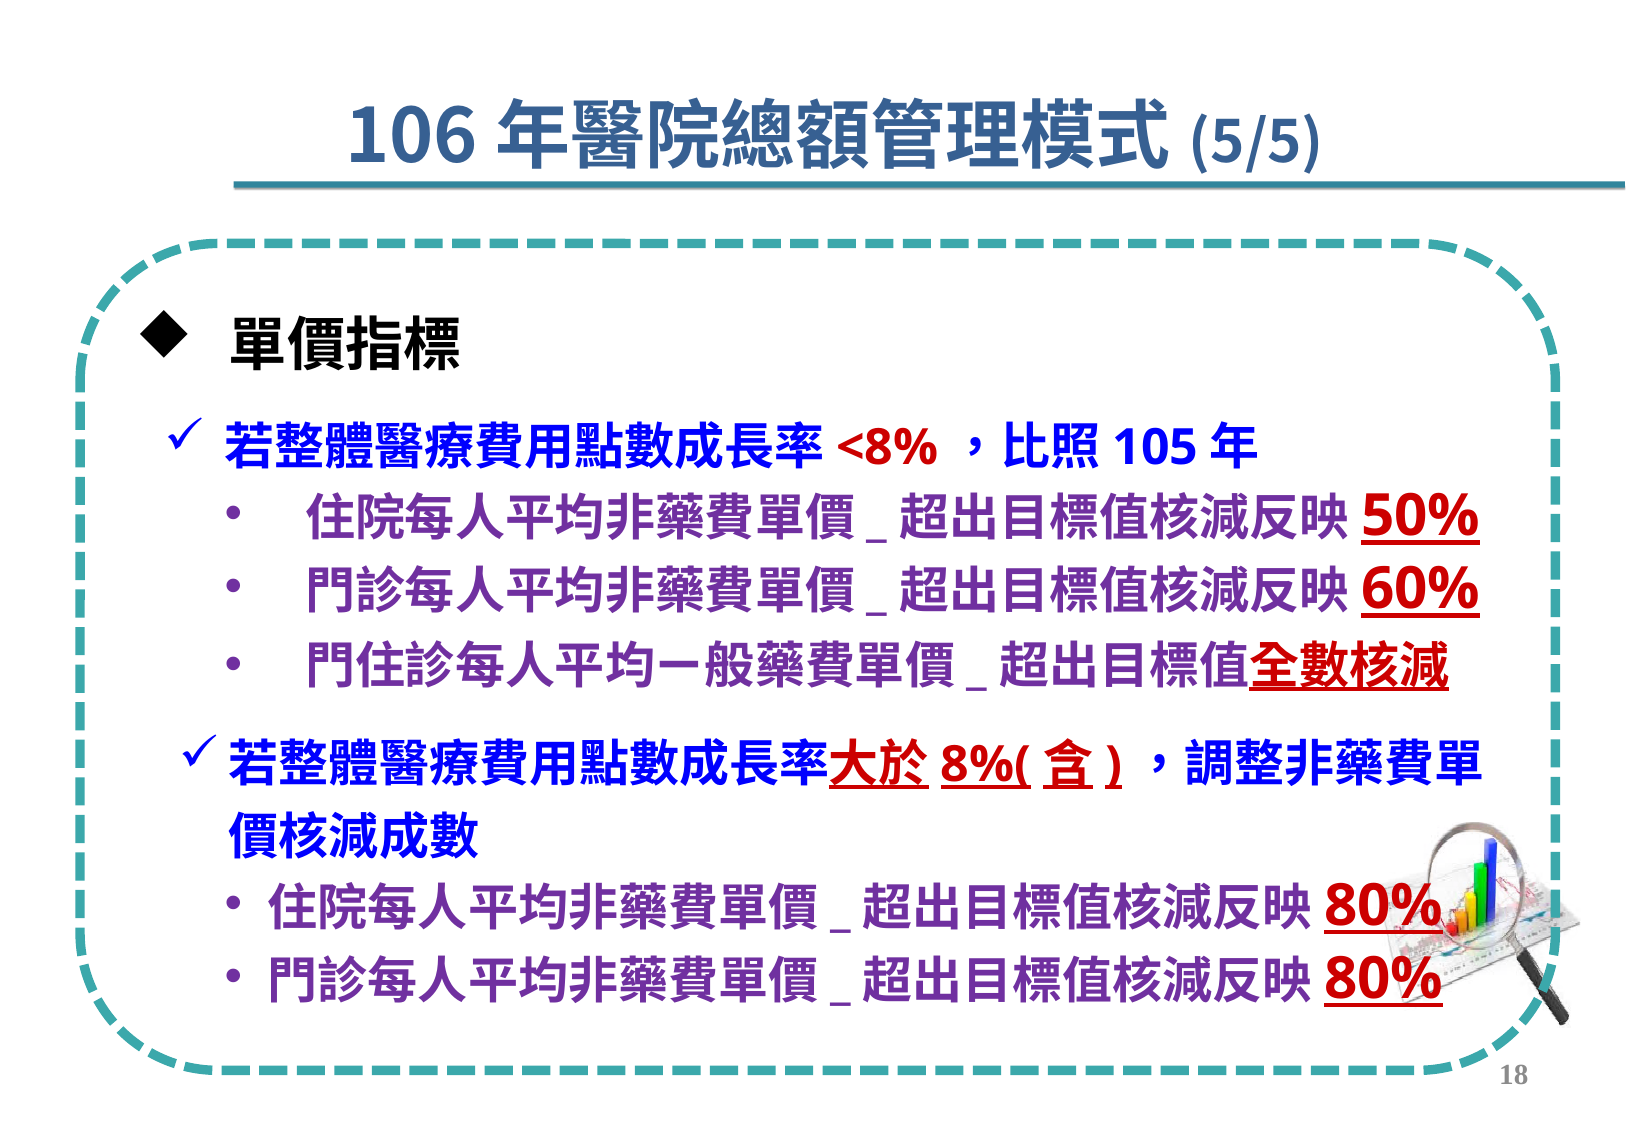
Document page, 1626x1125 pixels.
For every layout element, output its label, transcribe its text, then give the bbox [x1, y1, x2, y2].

text_box 單價指標 若整體醫療費用點數成長率<8%，比照105年 住院每人平均非藥費單價_超出目標值核減反映50% 門診每人平均非藥費單價_超出目標值核減反映60% 門住診每人平均ㄧ般藥費單價_超出目標值全數核減 若整體醫療費用點數成長率大於8%(含)，調整非藥費單價核減成數 住院每人平均非藥費單價_超出目標值核減反映80% 門診每人平均非藥費單價_超出目標值核減反映80% [80, 243, 1556, 1071]
picture [1518, 822, 1581, 1028]
slide_number <編號> [1164, 1042, 1544, 1103]
title 106年醫院總額管理模式(5/5) [245, 45, 1424, 220]
